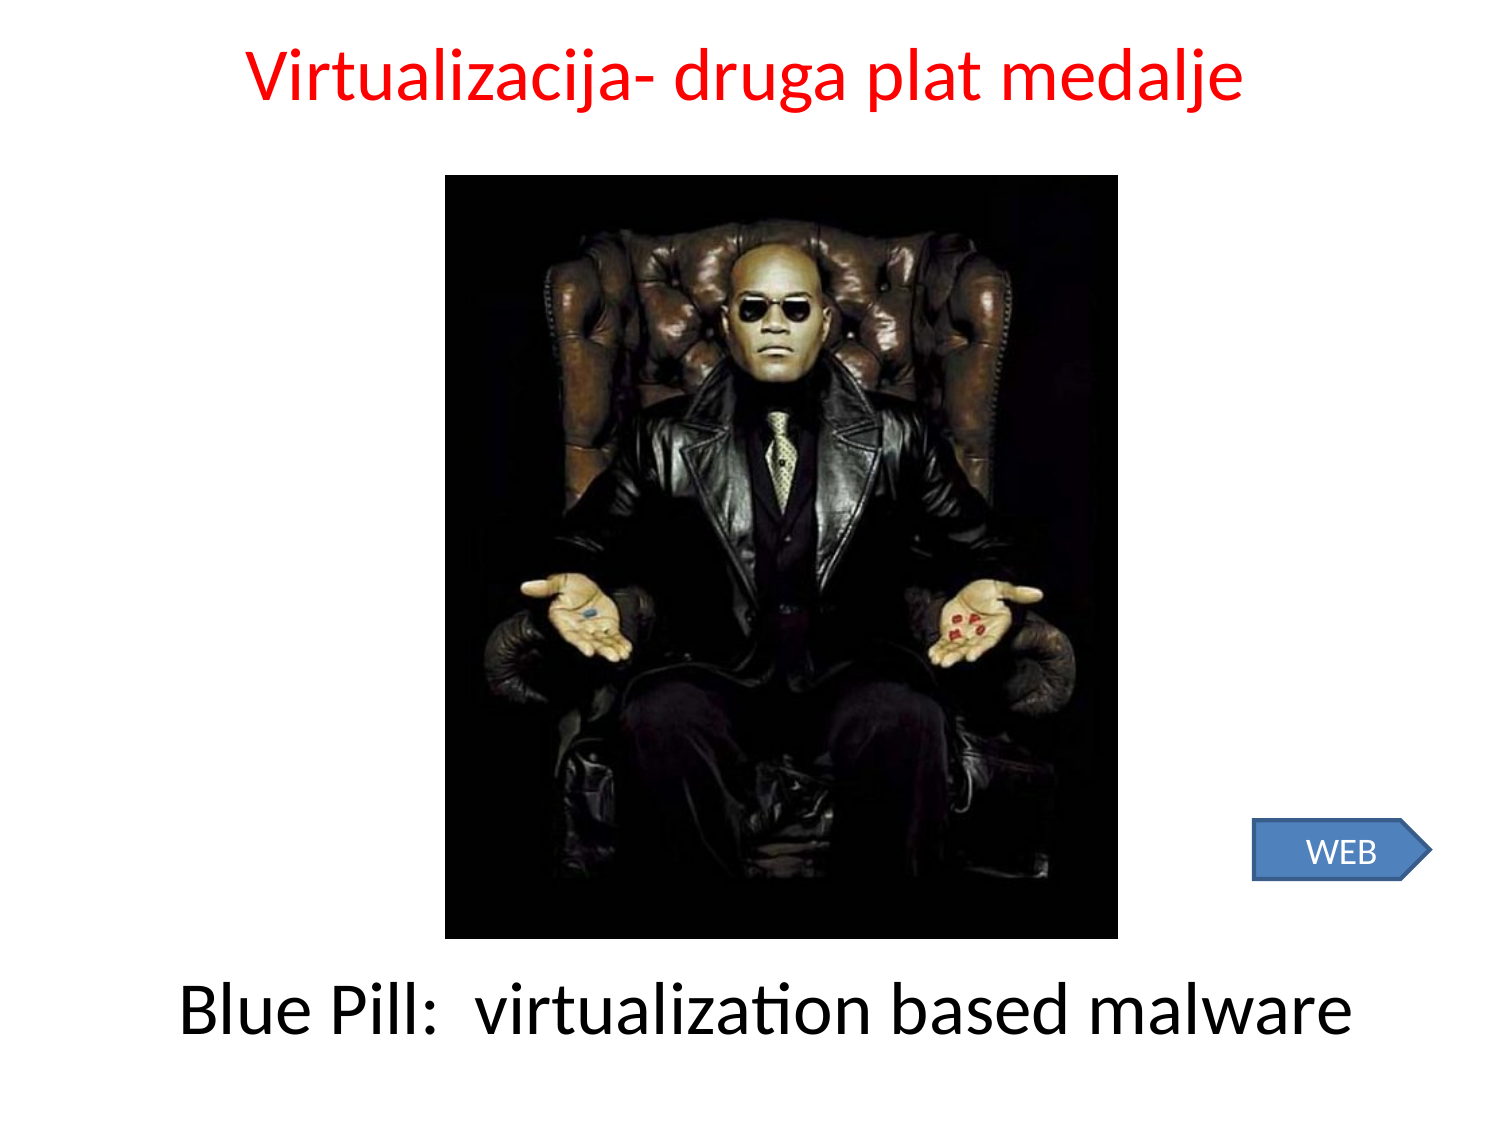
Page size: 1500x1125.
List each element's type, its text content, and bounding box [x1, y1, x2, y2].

picture [445, 175, 1118, 940]
text_box Blue Pill: virtualization based malware [128, 883, 1404, 1125]
text_box WEB [1253, 820, 1430, 879]
title Virtualizacija- druga plat medalje [70, 0, 1421, 141]
